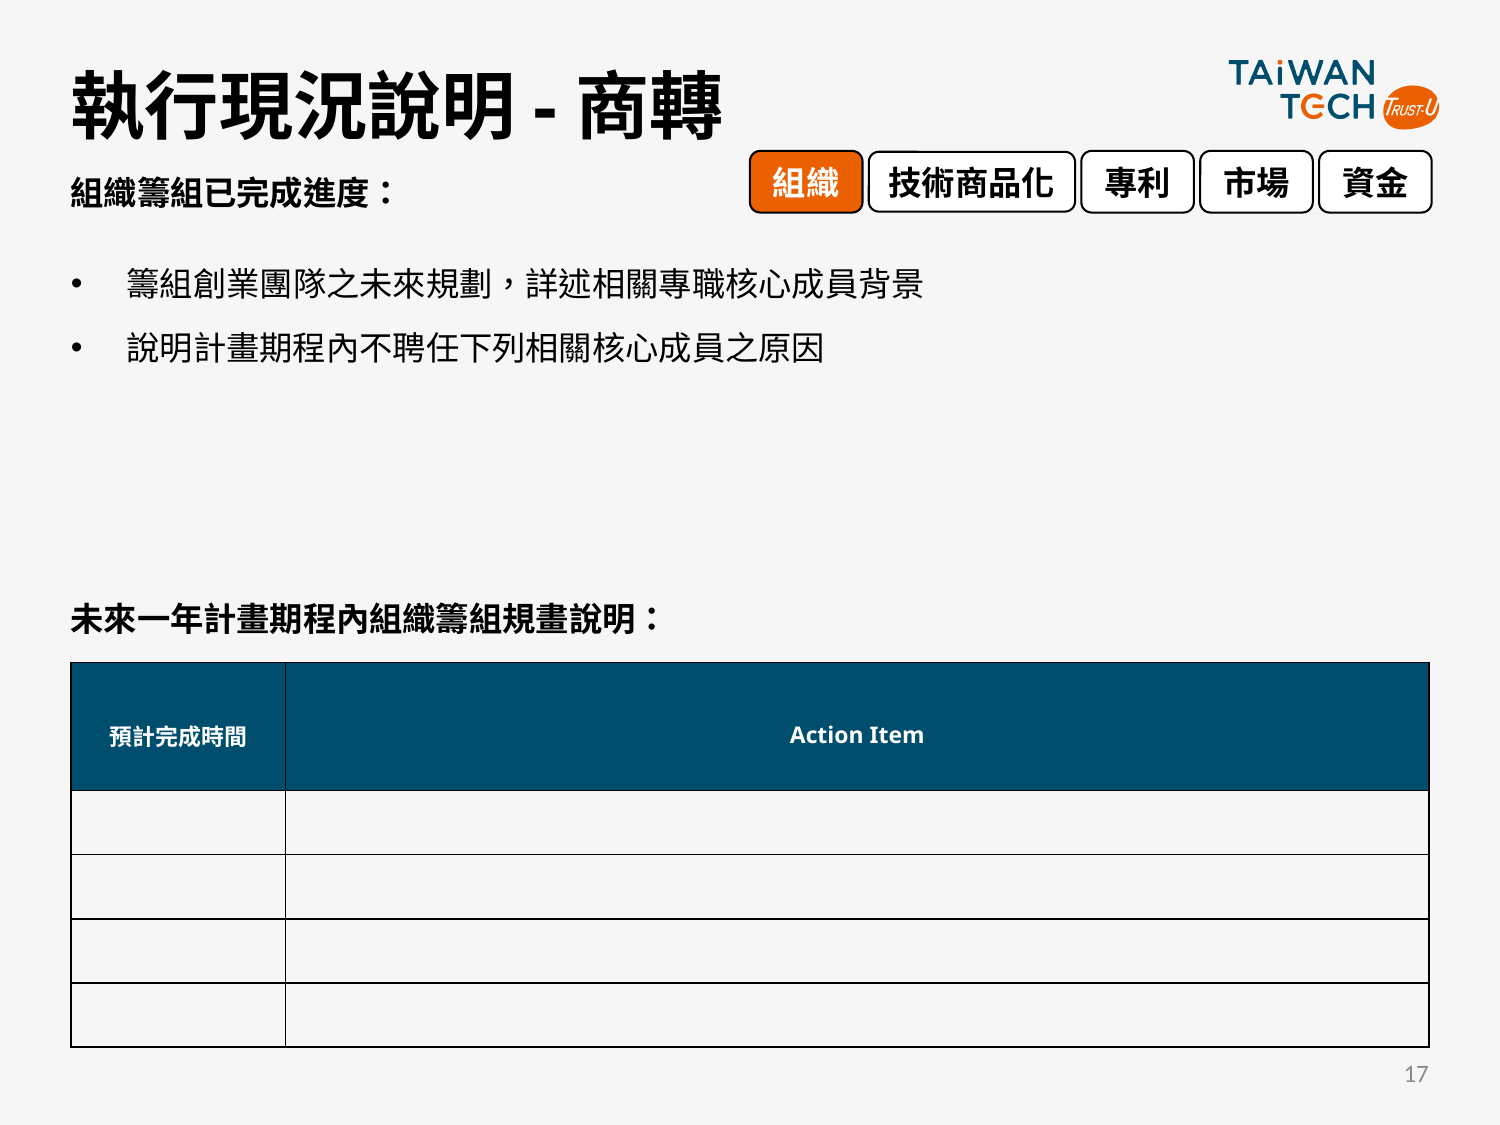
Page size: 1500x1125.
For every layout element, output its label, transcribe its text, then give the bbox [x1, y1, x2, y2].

table_cell [286, 855, 1428, 918]
table_cell [286, 791, 1428, 854]
table_cell [72, 791, 285, 854]
table_cell [286, 984, 1428, 1046]
table_cell [72, 920, 285, 982]
text_box 未來一年計畫期程內組織籌組規畫說明： [55, 591, 1476, 646]
table_cell [72, 855, 285, 918]
title 執行現況說明-商轉 [55, 33, 1444, 156]
text_box 組織 [749, 150, 863, 164]
table_header 預計完成時間 [72, 663, 285, 790]
table_cell [286, 920, 1428, 982]
table_cell [72, 984, 285, 1046]
table_header Action Item [286, 663, 1428, 790]
text_box 技術商品化 [868, 151, 1076, 164]
text_box 籌組創業團隊之未來規劃，詳述相關專職核心成員背景 說明計畫期程內不聘任下列相關核心成員之原因 [55, 236, 1442, 507]
slide_number <編號> [1106, 1042, 1445, 1103]
text_box 資金 [1319, 150, 1432, 164]
text_box 市場 [1200, 150, 1313, 164]
text_box 組織籌組已完成進度： [55, 164, 1476, 220]
text_box 專利 [1081, 150, 1194, 164]
